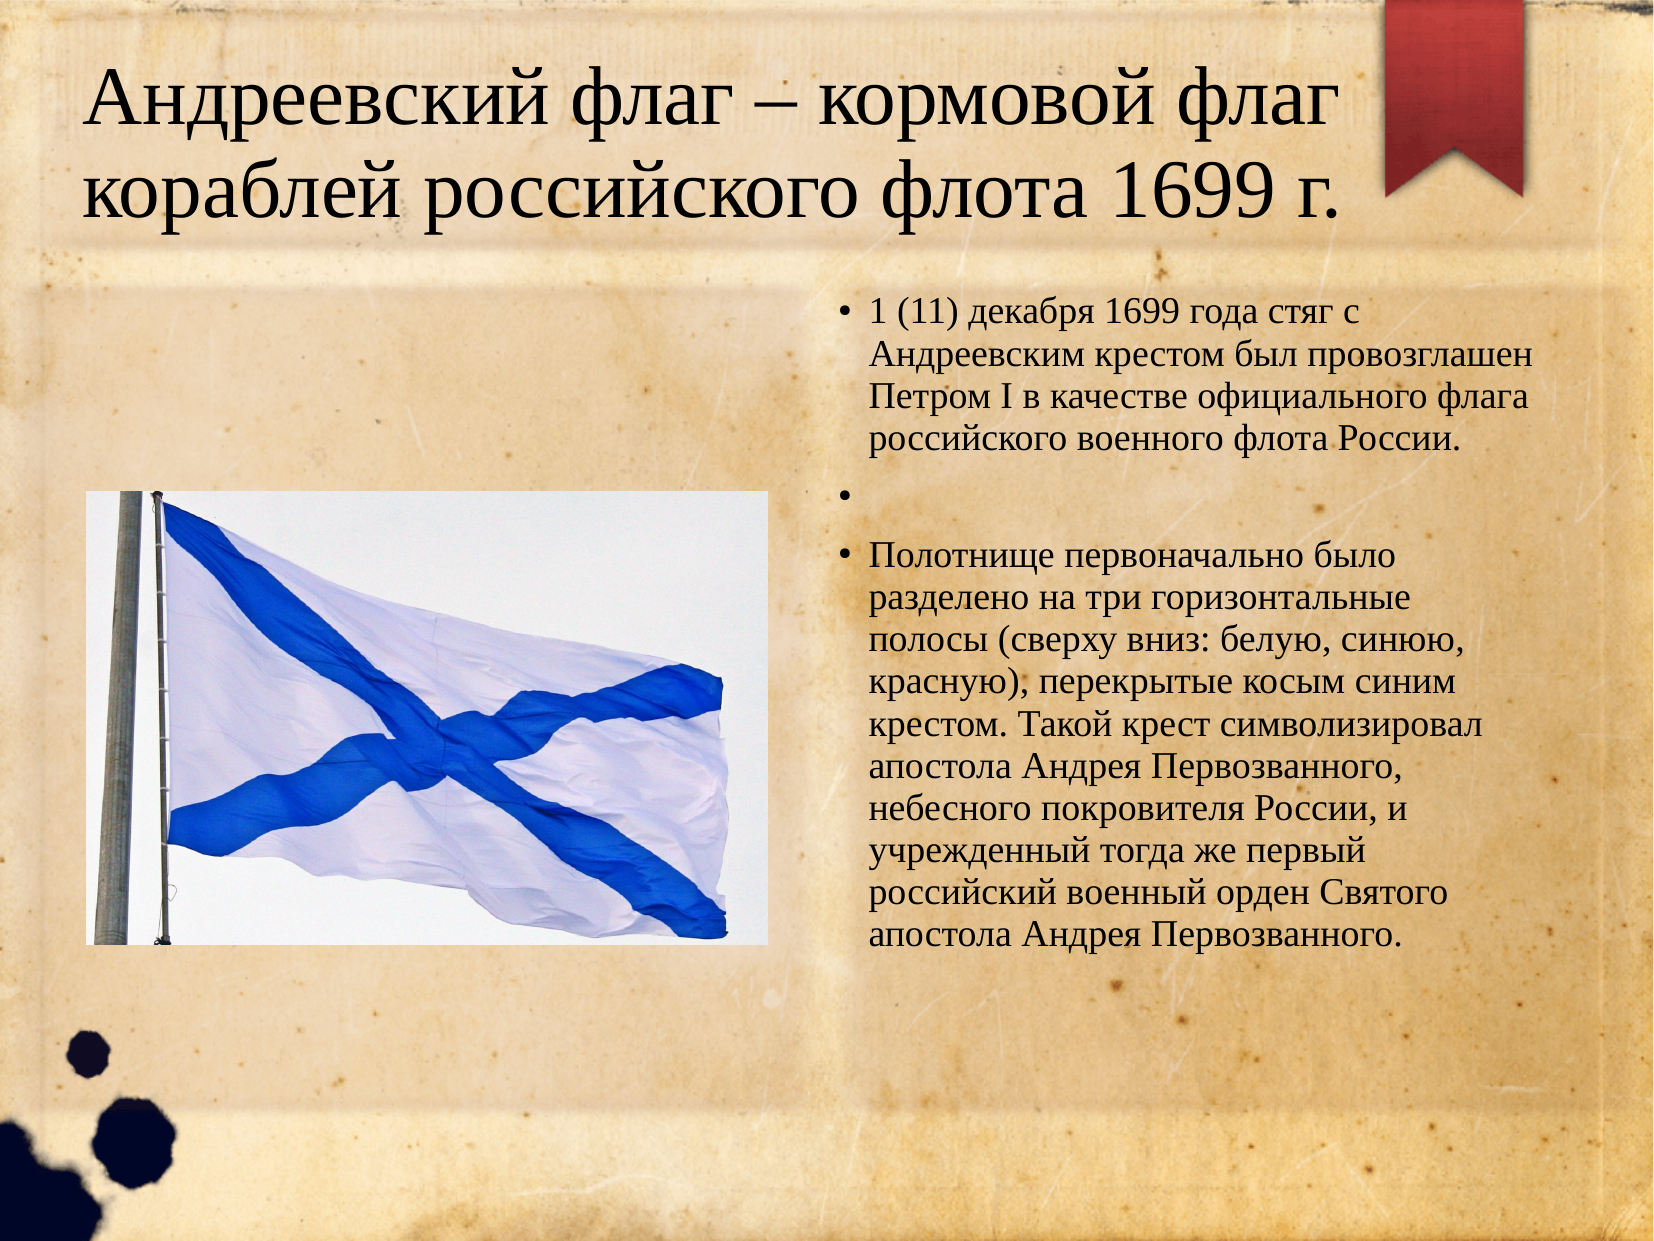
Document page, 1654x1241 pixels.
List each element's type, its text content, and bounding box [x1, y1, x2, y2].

picture [0, 0, 1654, 1241]
list 1 (11) декабря 1699 года стяг с Андреевским крестом был провозглашен Петром I в качестве официального флага российского военного флота России. Полотнище первоначально было разделено на три горизонтальные полосы (сверху вниз: белую, синюю, красную), перекрытые косым синим крестом. Такой крест символизировал апостола Андрея Первозванного, небесного покровителя России, и учрежденный тогда же первый российский военный орден Святого апостола Андрея Первозванного. [828, 290, 1539, 1010]
title Андреевский флаг – кормовой флаг кораблей российского флота 1699 г. [82, 49, 1347, 237]
